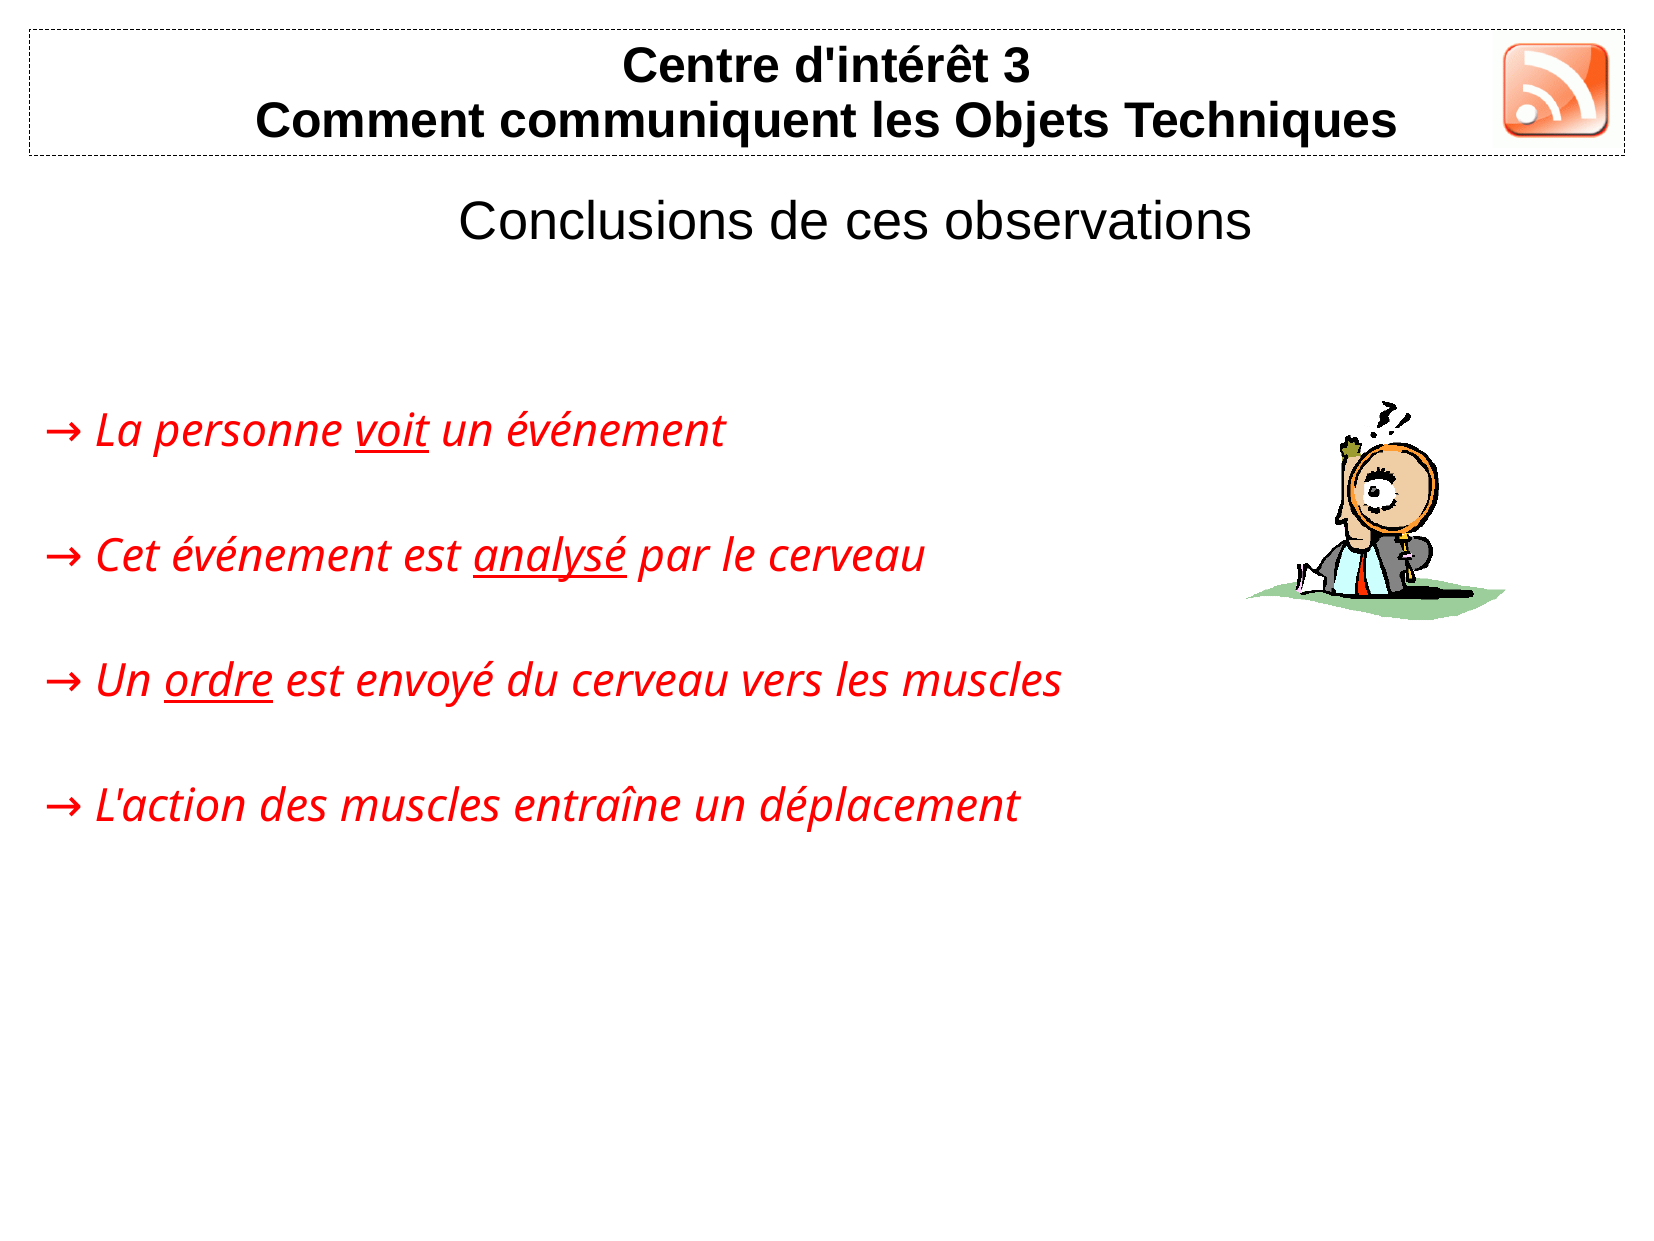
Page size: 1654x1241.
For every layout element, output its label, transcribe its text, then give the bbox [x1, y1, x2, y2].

text_box Centre d'intérêt 3 Comment communiquent les Objets Techniques [29, 29, 1625, 156]
text_box → La personne voit un événement → Cet événement est analysé par le cerveau → Un ordre est envoyé du cerveau vers les muscles → L'action des muscles entraîne un déplacement [29, 389, 1536, 852]
text_box Conclusions de ces observations [59, 183, 1625, 259]
picture [1244, 400, 1506, 621]
